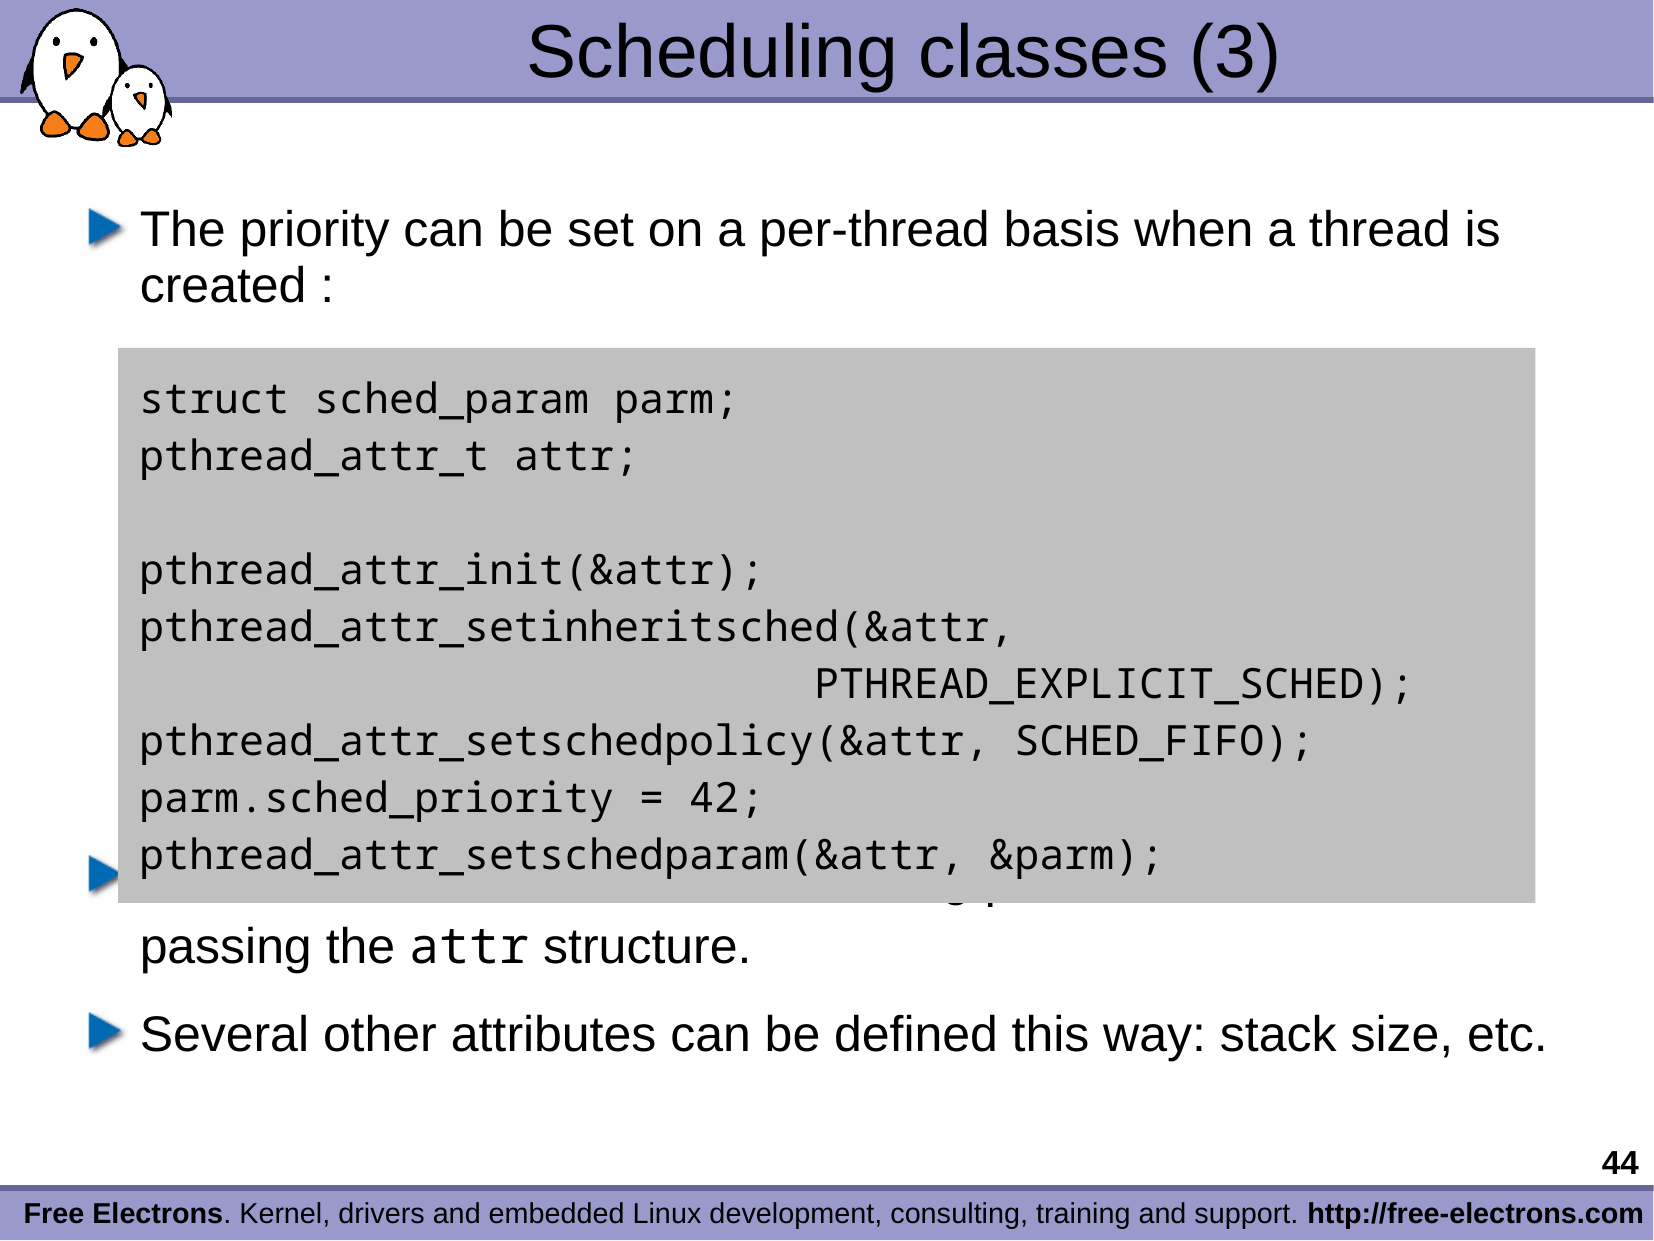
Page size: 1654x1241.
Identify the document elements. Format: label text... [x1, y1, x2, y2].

title Scheduling classes (3) [178, 4, 1631, 98]
list The priority can be set on a per-thread basis when a thread is created : Then the thread can be created using pthread_create(), passing the attr structure. Several other attributes can be defined this way: stack size, etc. [68, 201, 1592, 1126]
text_box struct sched_param parm; pthread_attr_t attr; pthread_attr_init(&attr); pthread_attr_setinheritsched(&attr, PTHREAD_EXPLICIT_SCHED); pthread_attr_setschedpolicy(&attr, SCHED_FIFO); parm.sched_priority = 42; pthread_attr_setschedparam(&attr, &parm); [118, 347, 1536, 827]
picture [20, 8, 172, 147]
